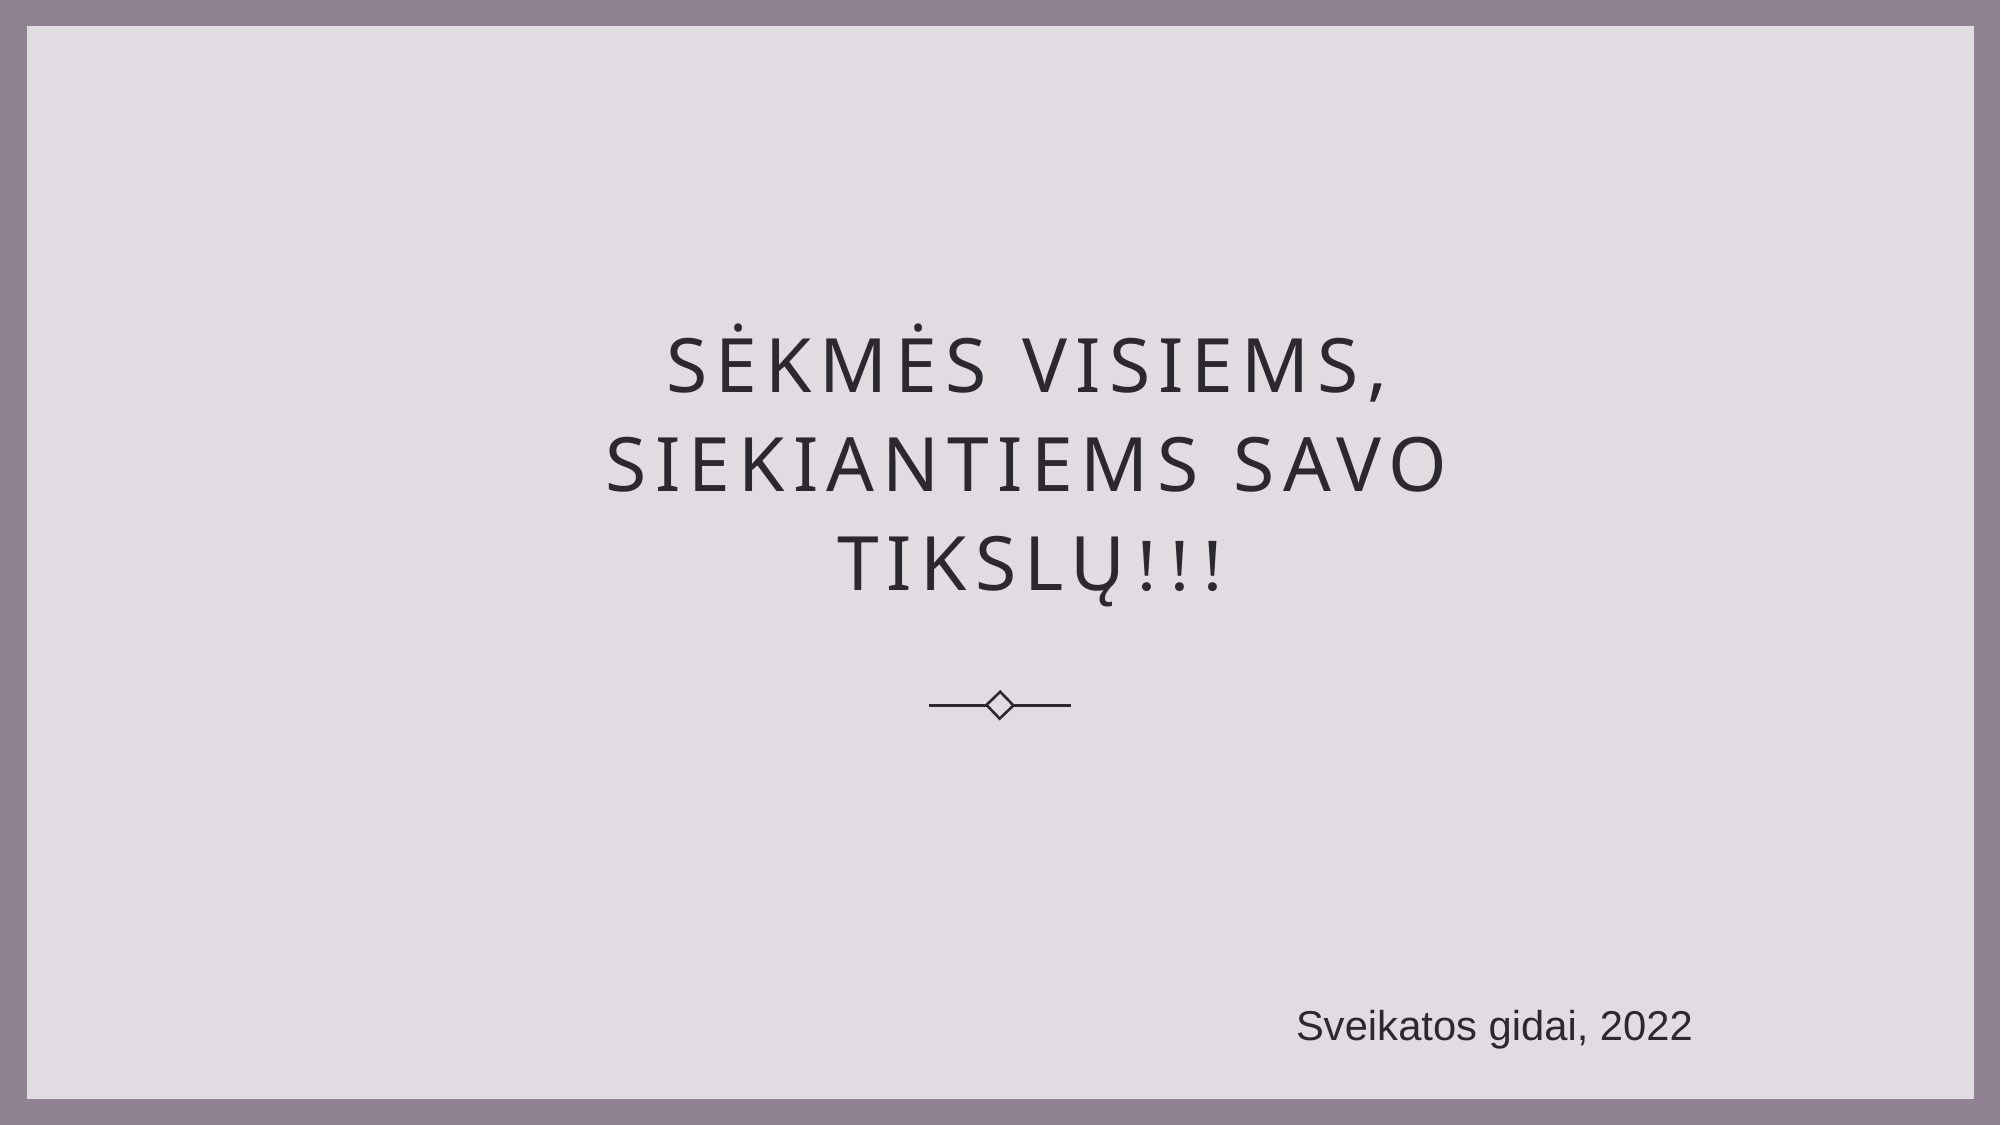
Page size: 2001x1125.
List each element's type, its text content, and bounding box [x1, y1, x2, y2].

text_box [0, 0, 2000, 1125]
subtitle Sveikatos gidai, 2022 [989, 991, 2000, 1125]
title Sėkmės visiems, siekiantiems savo tikslų!!! [415, 292, 1648, 614]
